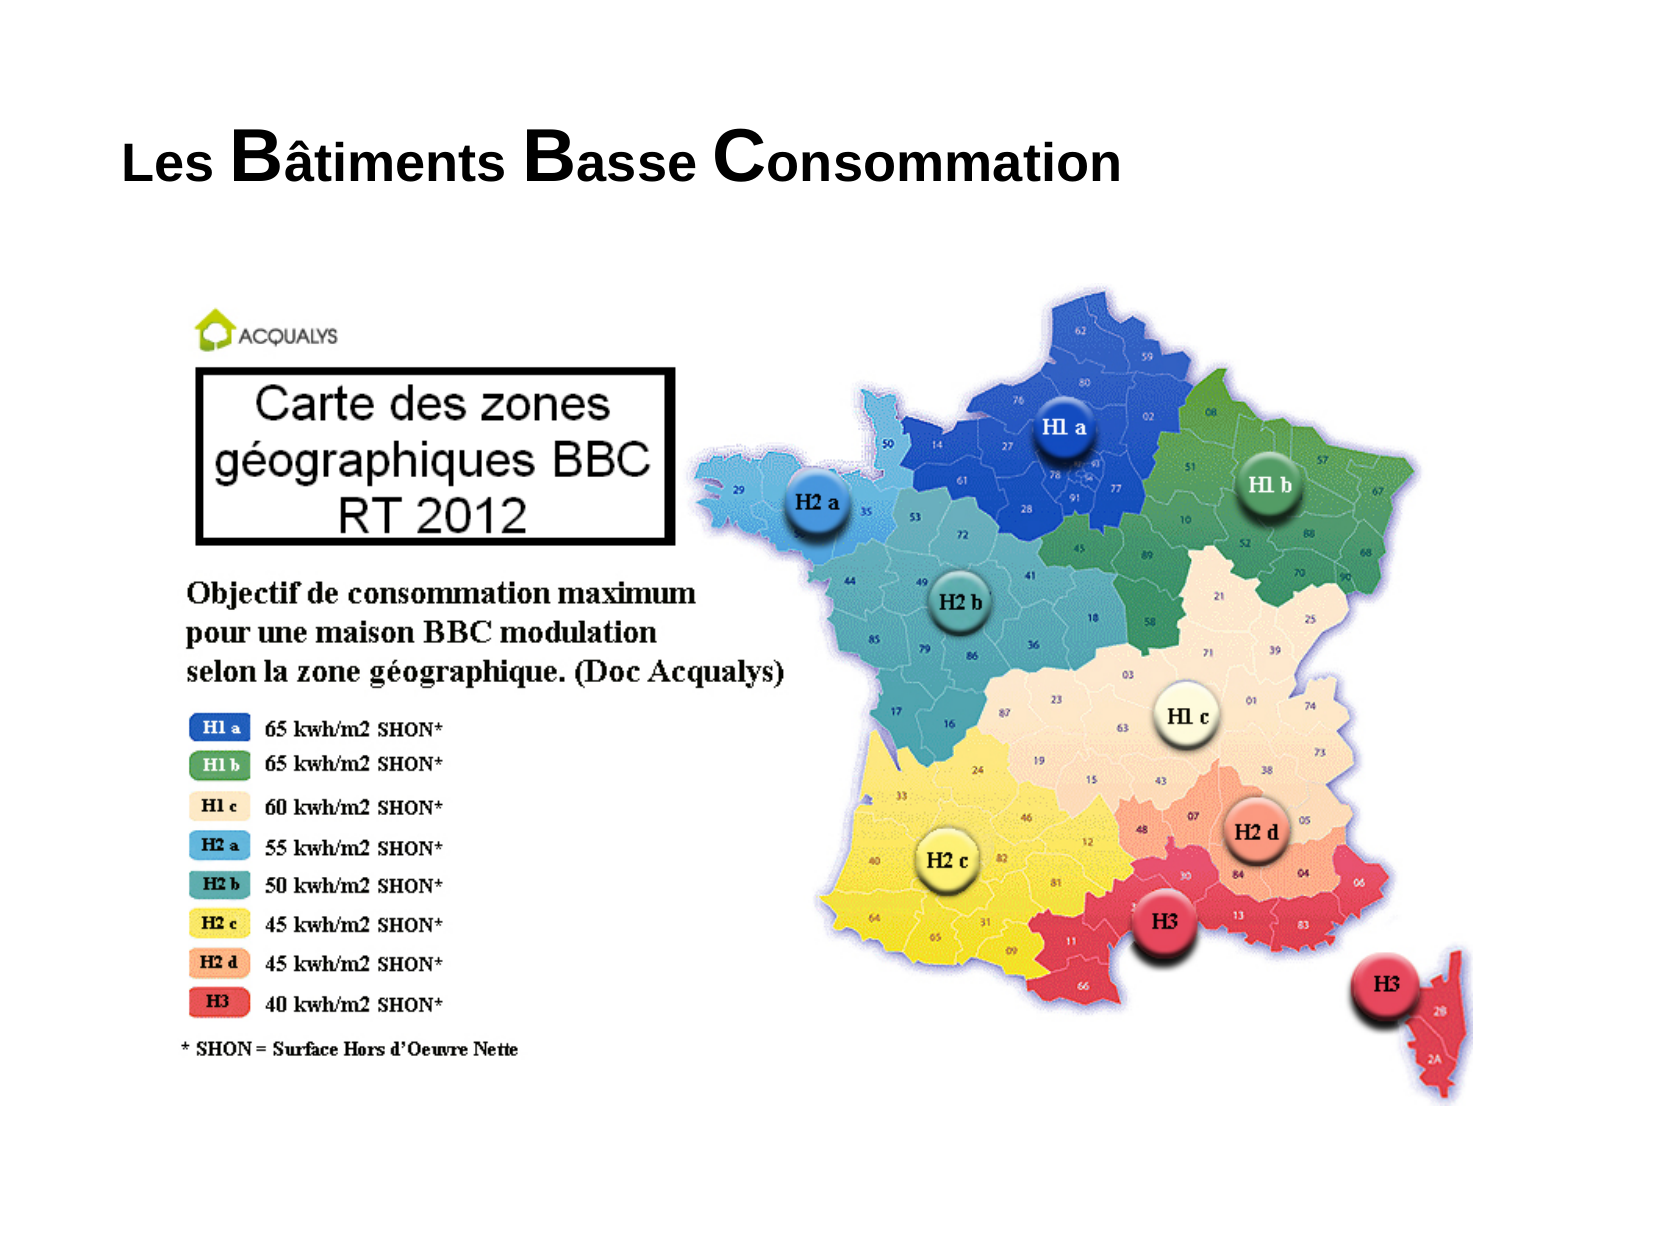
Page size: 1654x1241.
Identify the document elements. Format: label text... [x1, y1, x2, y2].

text_box Les Bâtiments Basse Consommation [106, 106, 1323, 206]
picture [177, 283, 1473, 1106]
